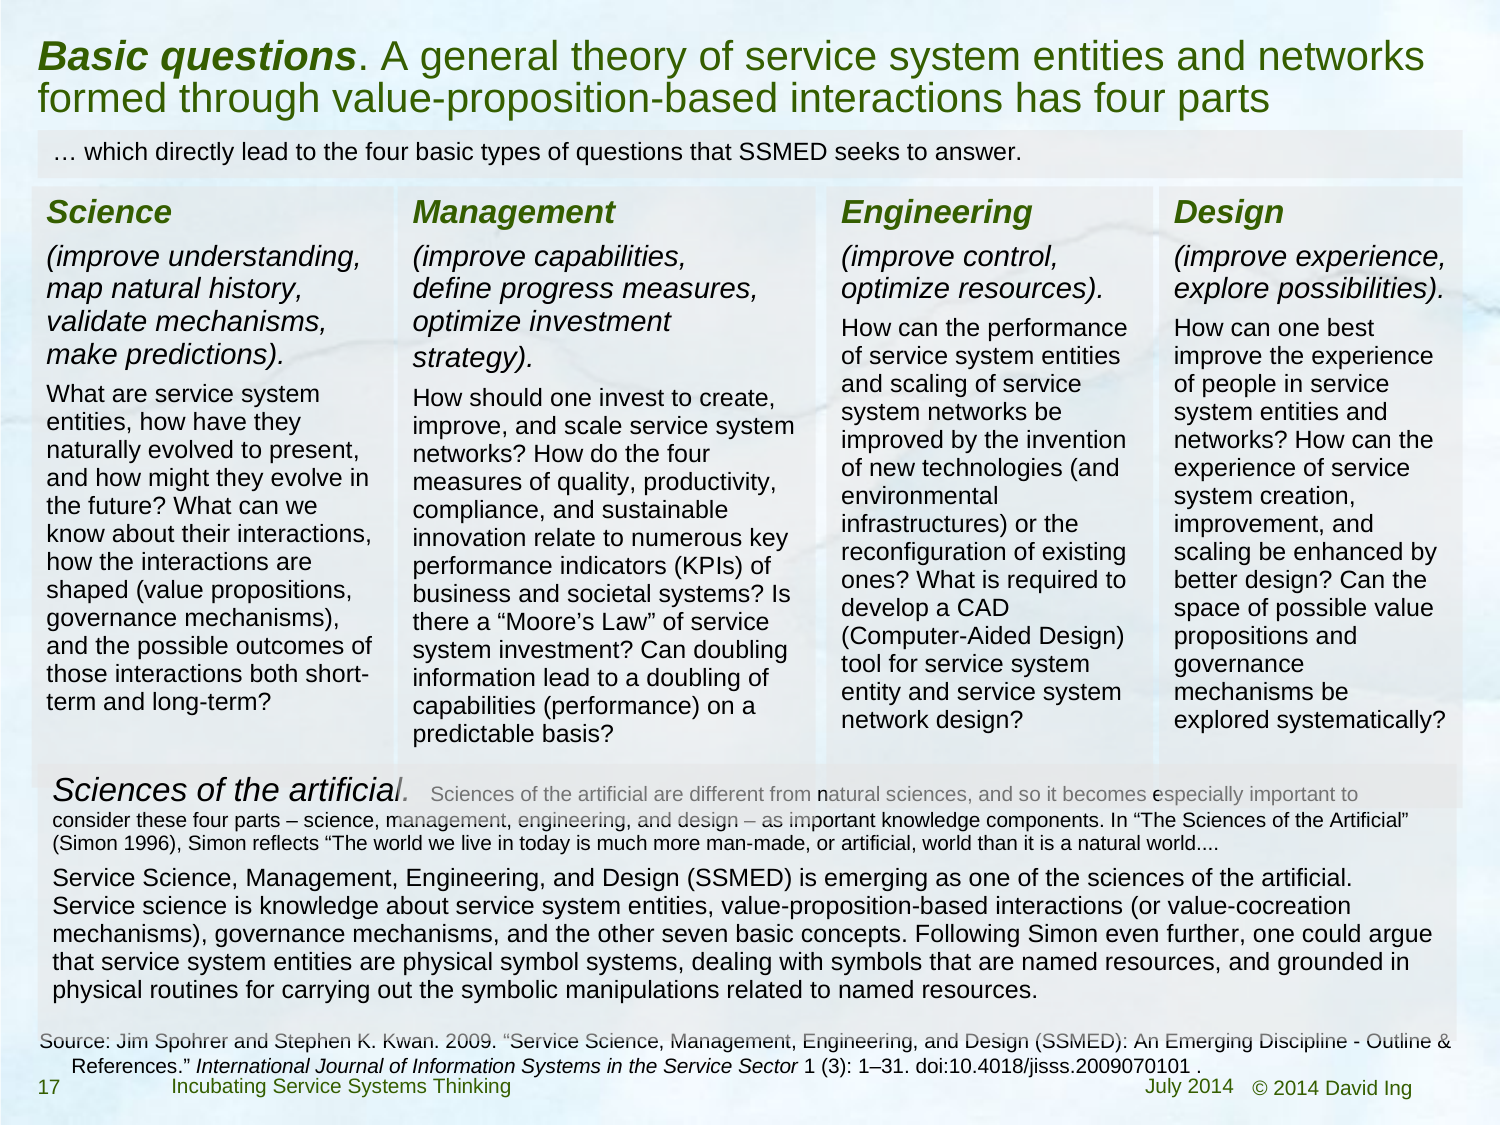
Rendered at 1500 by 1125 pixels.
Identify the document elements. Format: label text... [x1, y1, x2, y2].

picture [0, 0, 1500, 1125]
text_box Source: Jim Spohrer and Stephen K. Kwan. 2009. “Service Science, Management, Engineering, and Design (SSMED): An Emerging Discipline - Outline & References.” International Journal of Information Systems in the Service Sector 1 (3): 1–31. doi:10.4018/jisss.2009070101 . [24, 1020, 1495, 1108]
title Basic questions. A general theory of service system entities and networks formed through value-proposition-based interactions has four parts [37, 37, 1463, 130]
text_box Engineering (improve control, optimize resources). How can the performance of service system entities and scaling of service system networks be improved by the invention of new technologies (and environmental infrastructures) or the reconfiguration of existing ones? What is required to develop a CAD (Computer-Aided Design) tool for service system entity and service system network design? [826, 186, 1154, 809]
text_box Design (improve experience, explore possibilities). How can one best improve the experience of people in service system entities and networks? How can the experience of service system creation, improvement, and scaling be enhanced by better design? Can the space of possible value propositions and governance mechanisms be explored systematically? [1159, 186, 1463, 809]
text_box Management (improve capabilities, define progress measures, optimize investment strategy). How should one invest to create, improve, and scale service system networks? How do the four measures of quality, productivity, compliance, and sustainable innovation relate to numerous key performance indicators (KPIs) of business and societal systems? Is there a “Moore’s Law” of service system investment? Can doubling information lead to a doubling of capabilities (performance) on a predictable basis? [397, 186, 816, 824]
text_box Science (improve understanding, map natural history, validate mechanisms, make predictions). What are service system entities, how have they naturally evolved to present, and how might they evolve in the future? What can we know about their interactions, how the interactions are shaped (value propositions, governance mechanisms), and the possible outcomes of those interactions both short-term and long-term? [31, 186, 394, 788]
text_box Sciences of the artificial. Sciences of the artificial are different from natural sciences, and so it becomes especially important to consider these four parts – science, management, engineering, and design – as important knowledge components. In “The Sciences of the Artificial” (Simon 1996), Simon reflects “The world we live in today is much more man-made, or artificial, world than it is a natural world.... Service Science, Management, Engineering, and Design (SSMED) is emerging as one of the sciences of the artificial. Service science is knowledge about service system entities, value-proposition-based interactions (or value-cocreation mechanisms), governance mechanisms, and the other seven basic concepts. Following Simon even further, one could argue that service system entities are physical symbol systems, dealing with symbols that are named resources, and grounded in physical routines for carrying out the symbolic manipulations related to named resources. [37, 763, 1457, 1041]
text_box … which directly lead to the four basic types of questions that SSMED seeks to answer. [37, 130, 1463, 179]
